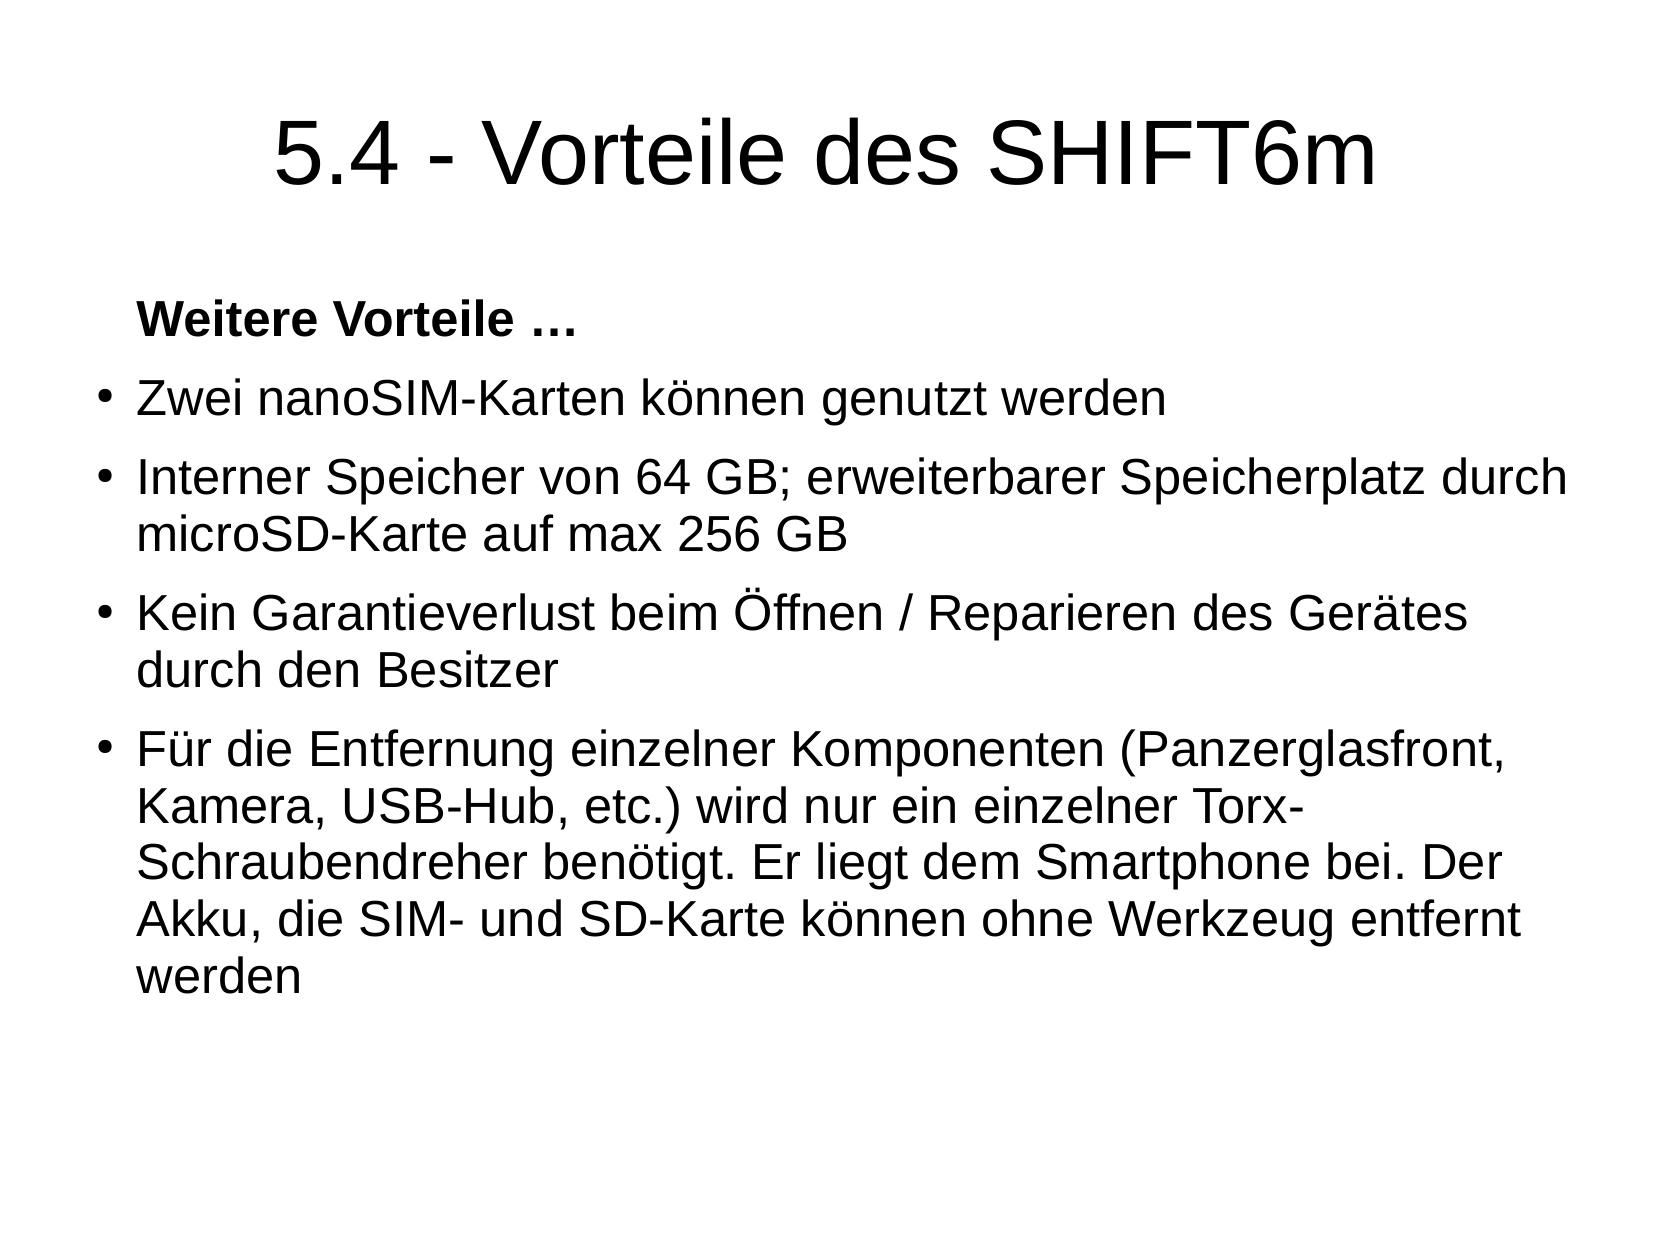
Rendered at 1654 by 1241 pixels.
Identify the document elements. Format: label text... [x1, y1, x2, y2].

list Weitere Vorteile … Zwei nanoSIM-Karten können genutzt werden Interner Speicher von 64 GB; erweiterbarer Speicherplatz durch microSD-Karte auf max 256 GB Kein Garantieverlust beim Öffnen / Reparieren des Gerätes durch den Besitzer Für die Entfernung einzelner Komponenten (Panzerglasfront, Kamera, USB-Hub, etc.) wird nur ein einzelner Torx-Schraubendreher benötigt. Er liegt dem Smartphone bei. Der Akku, die SIM- und SD-Karte können ohne Werkzeug entfernt werden [82, 290, 1571, 1010]
title 5.4 - Vorteile des SHIFT6m [82, 49, 1571, 257]
